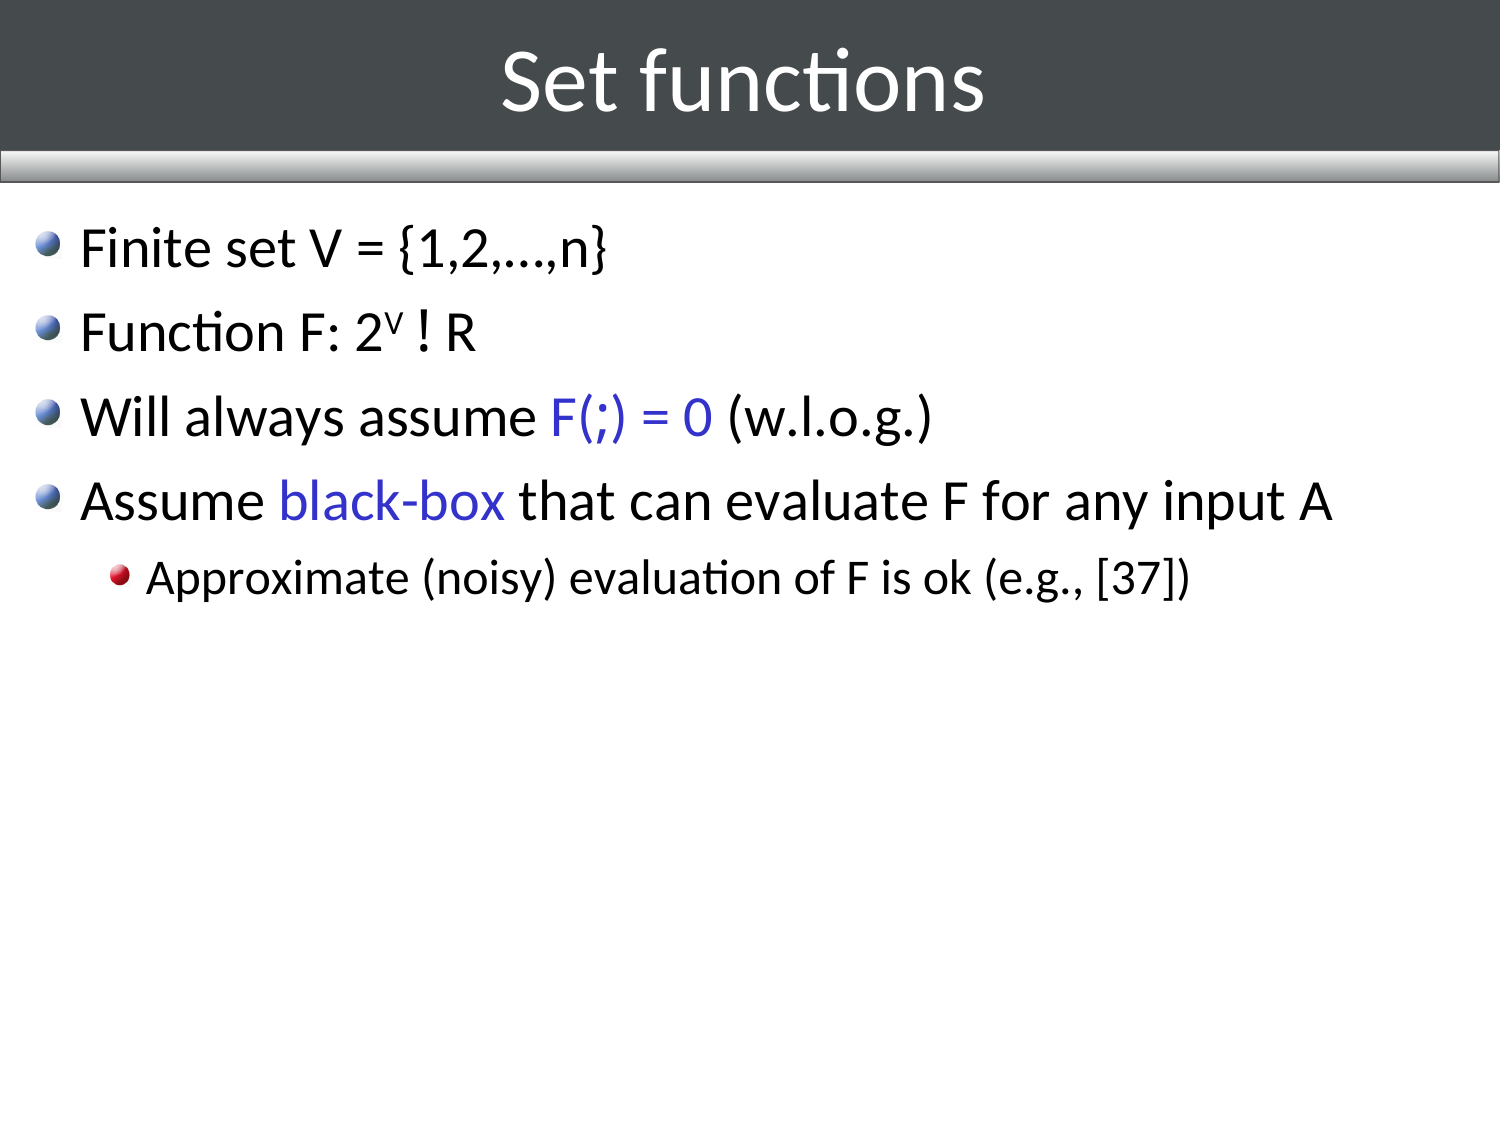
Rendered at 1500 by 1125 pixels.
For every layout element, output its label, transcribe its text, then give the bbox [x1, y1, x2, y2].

list Finite set V = {1,2,…,n} Function F: 2V ! R Will always assume F(;) = 0 (w.l.o.g.) Assume black-box that can evaluate F for any input A Approximate (noisy) evaluation of F is ok (e.g., [37]) [18, 201, 1500, 1046]
title Set functions [37, 12, 1450, 138]
